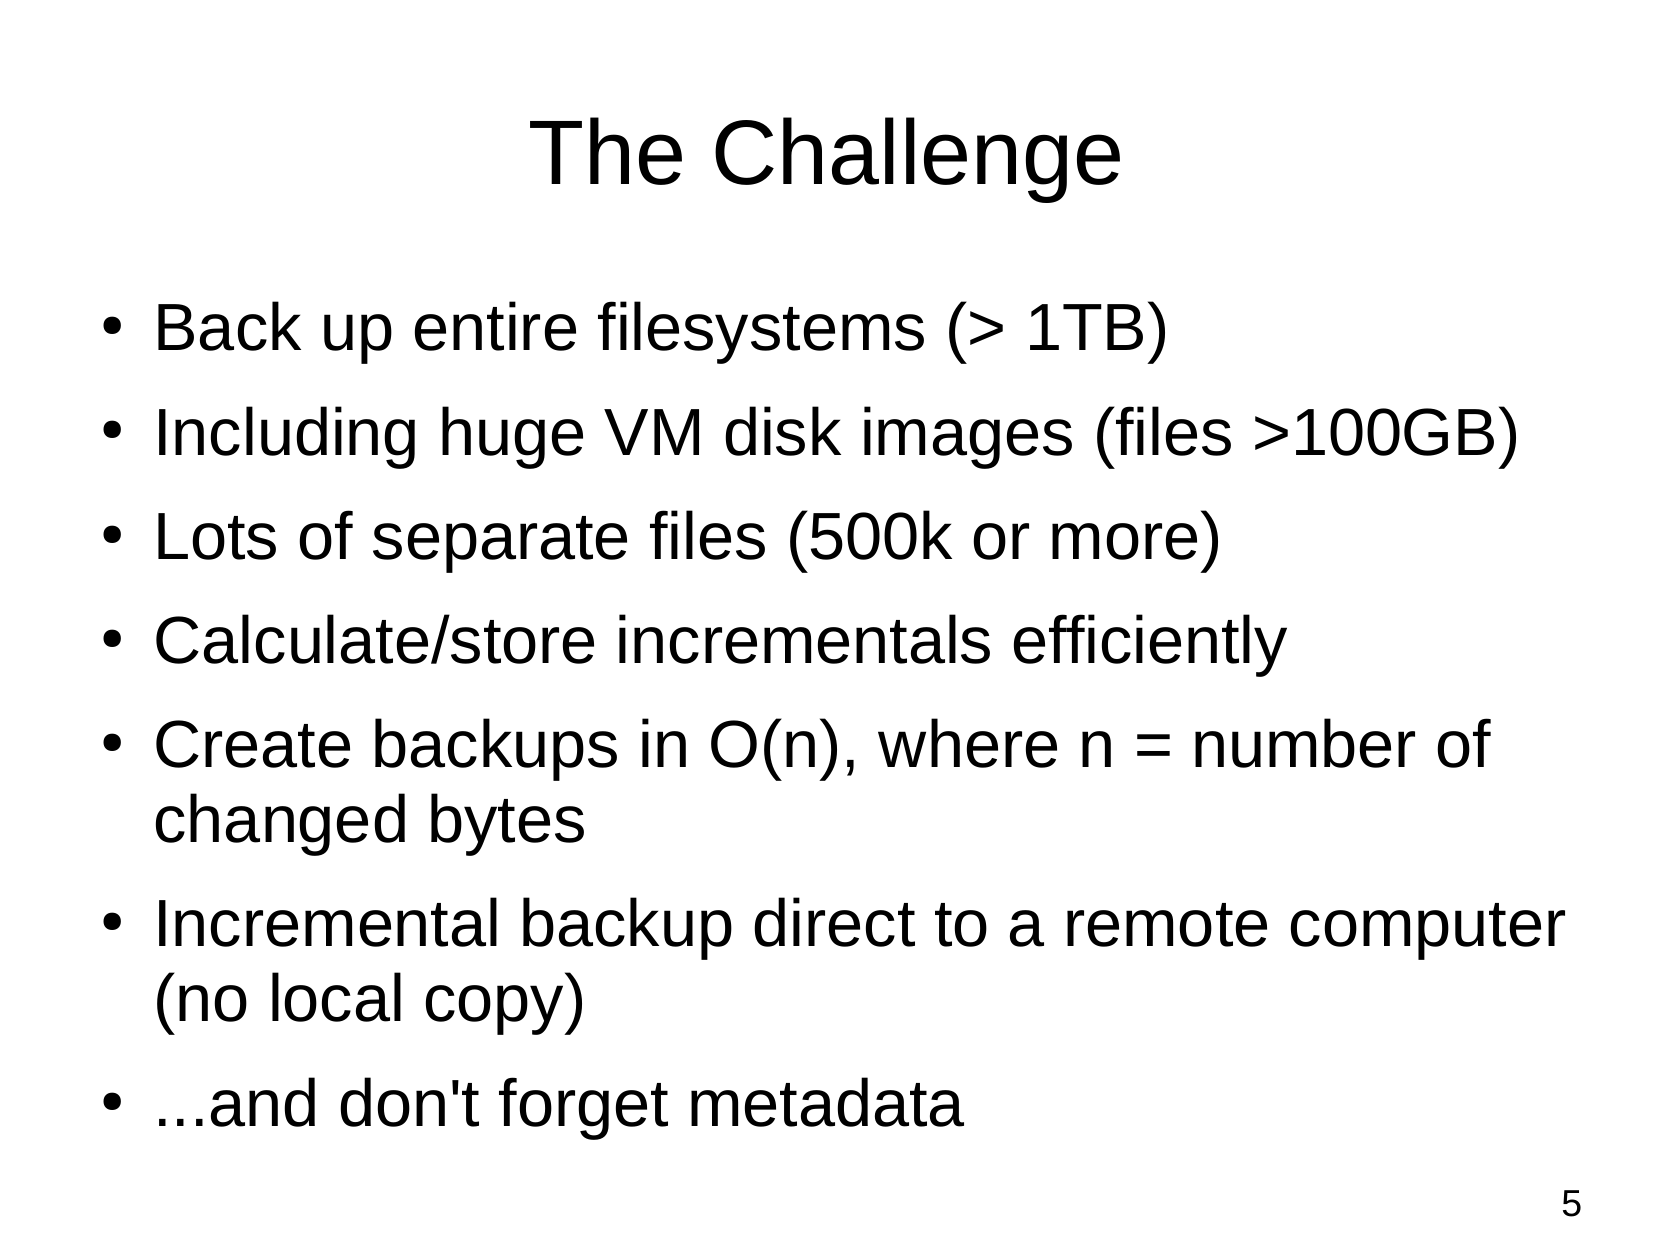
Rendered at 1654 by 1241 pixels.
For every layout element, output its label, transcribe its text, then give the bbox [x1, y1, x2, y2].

text_box 5 [1546, 1174, 1598, 1232]
list Back up entire filesystems (> 1TB) Including huge VM disk images (files >100GB) Lots of separate files (500k or more) Calculate/store incrementals efficiently Create backups in O(n), where n = number of changed bytes Incremental backup direct to a remote computer (no local copy) ...and don't forget metadata [82, 290, 1571, 1139]
title The Challenge [82, 56, 1571, 250]
